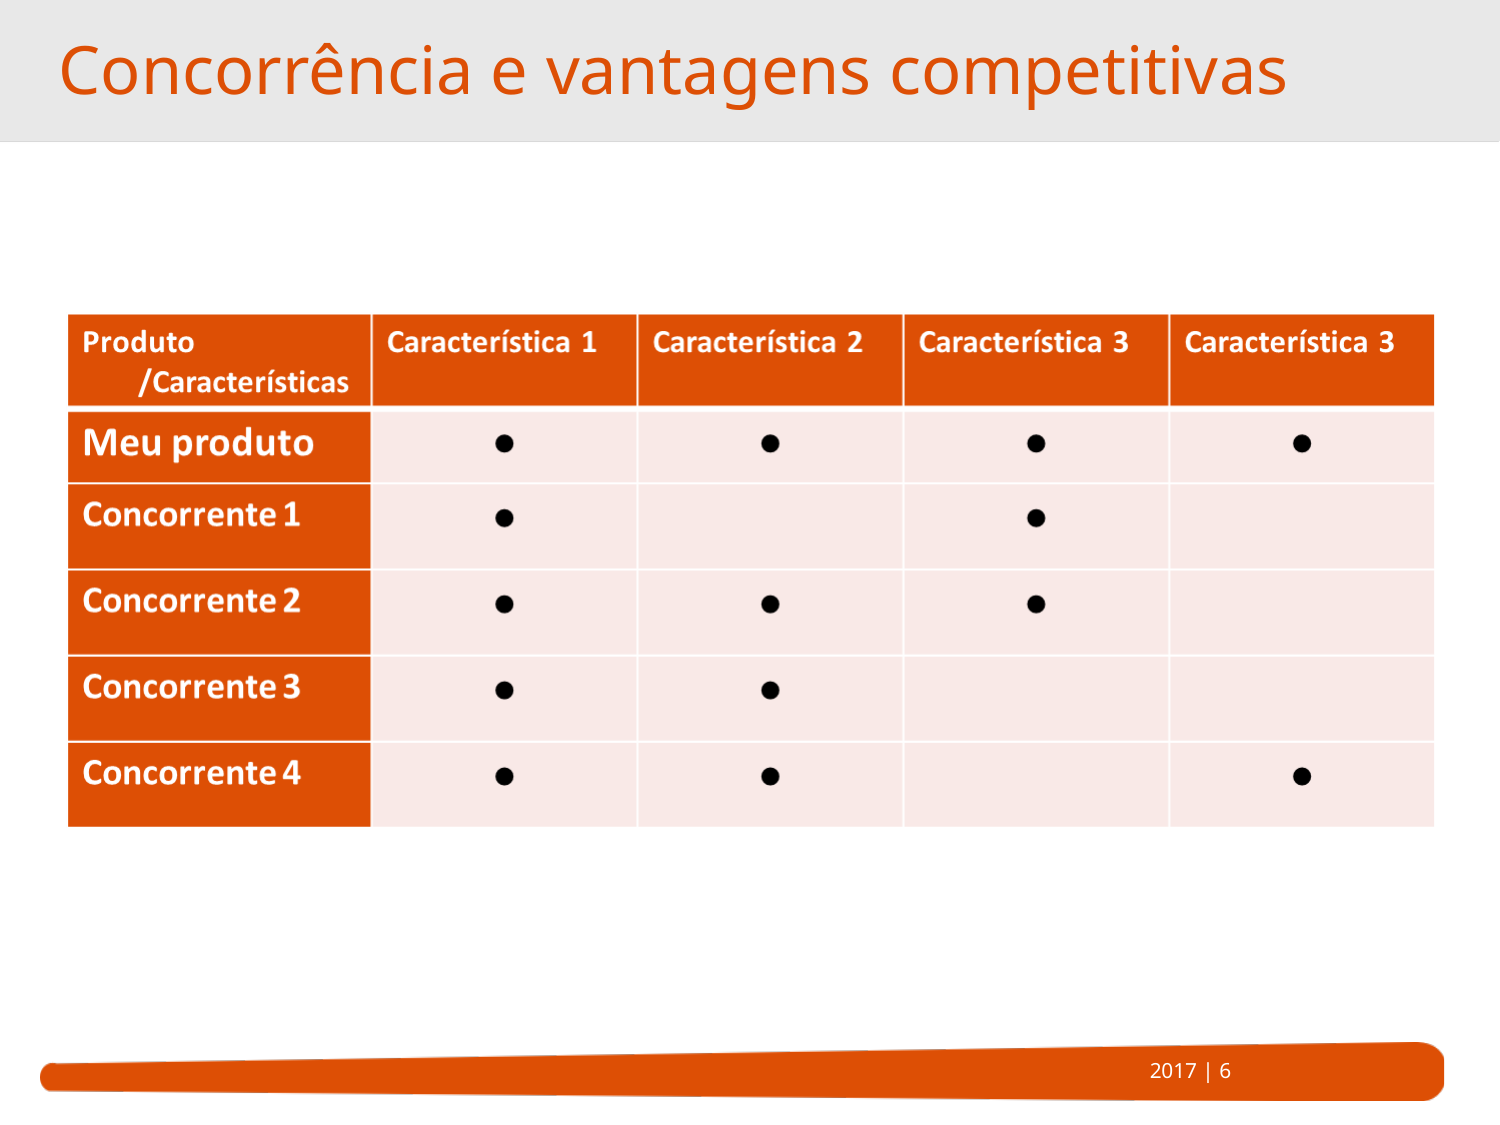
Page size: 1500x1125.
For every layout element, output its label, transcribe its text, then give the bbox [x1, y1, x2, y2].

picture [56, 310, 1436, 829]
text_box Concorrência e vantagens competitivas [58, 2, 1440, 148]
